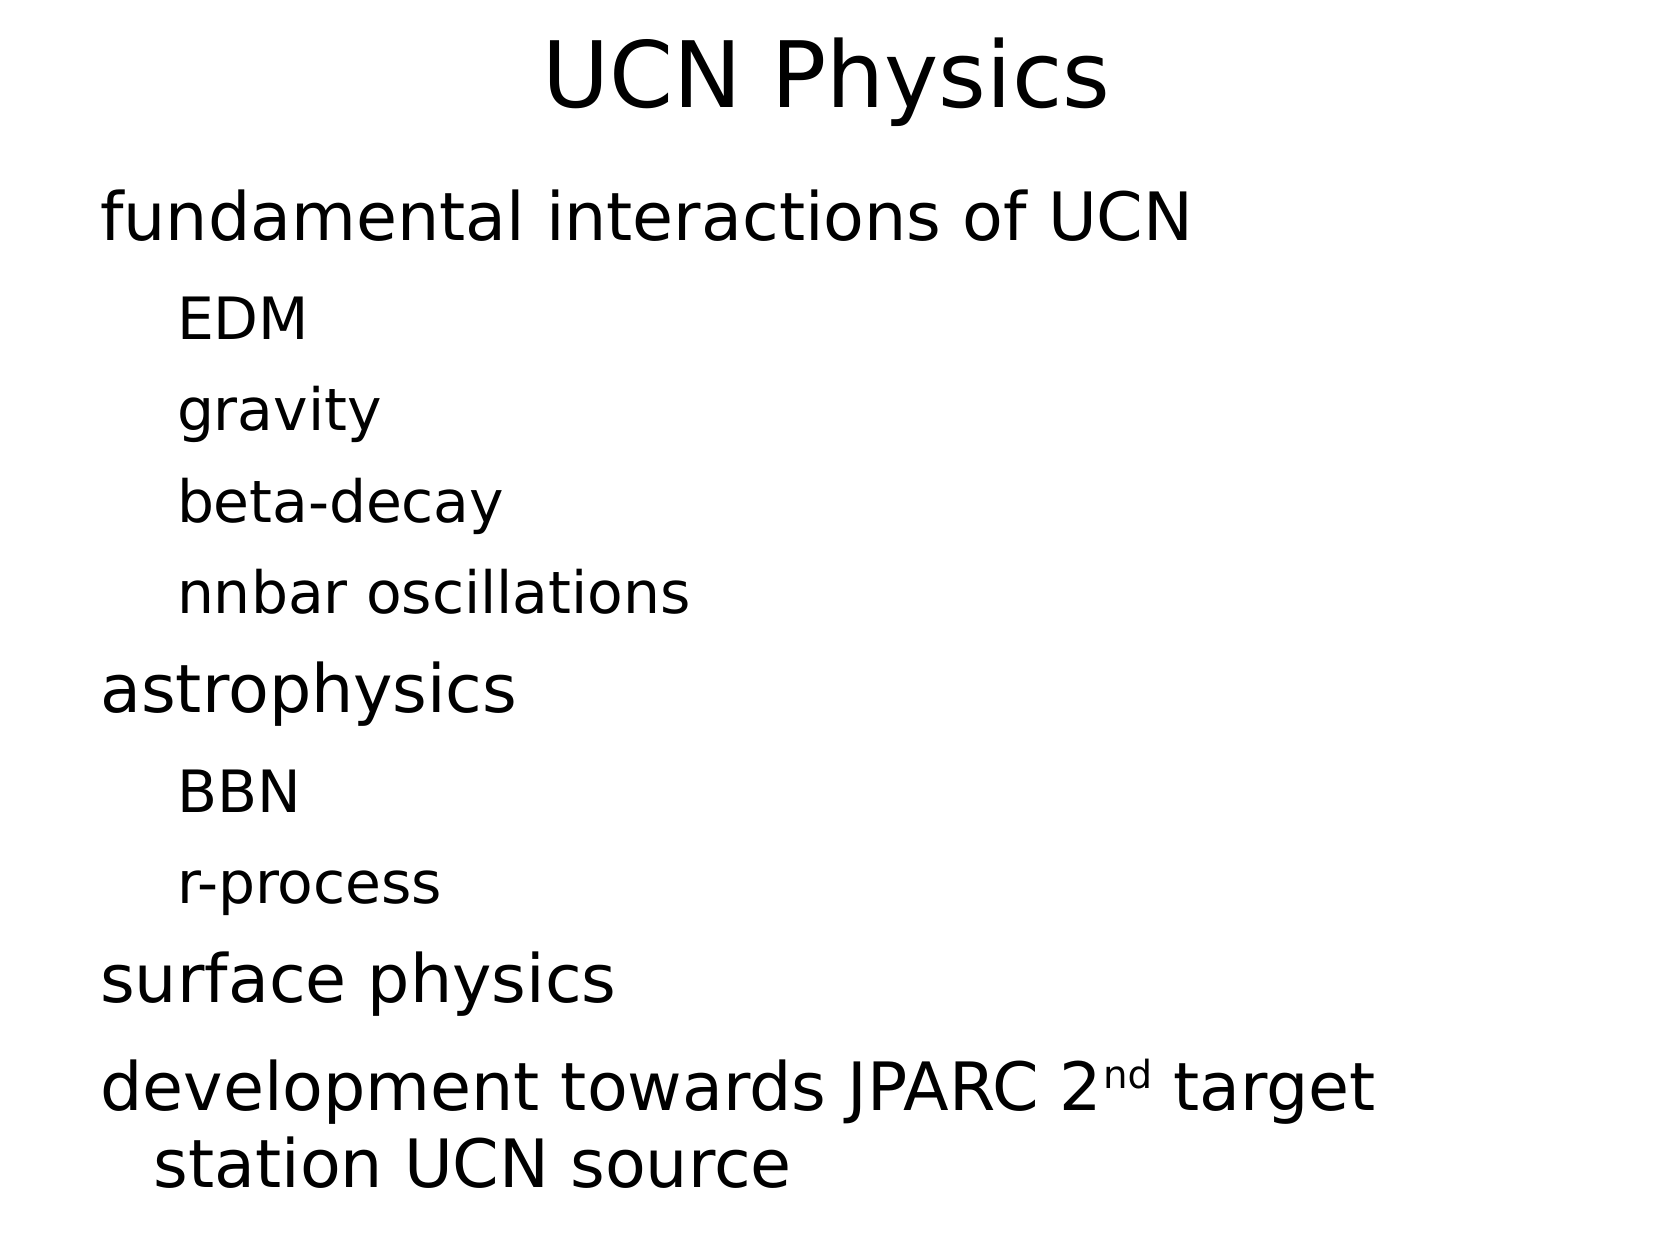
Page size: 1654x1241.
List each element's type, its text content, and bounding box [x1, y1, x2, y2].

list fundamental interactions of UCN EDM gravity beta-decay nnbar oscillations astrophysics BBN r-process surface physics development towards JPARC 2nd target station UCN source [82, 177, 1571, 1206]
title UCN Physics [82, 0, 1571, 173]
